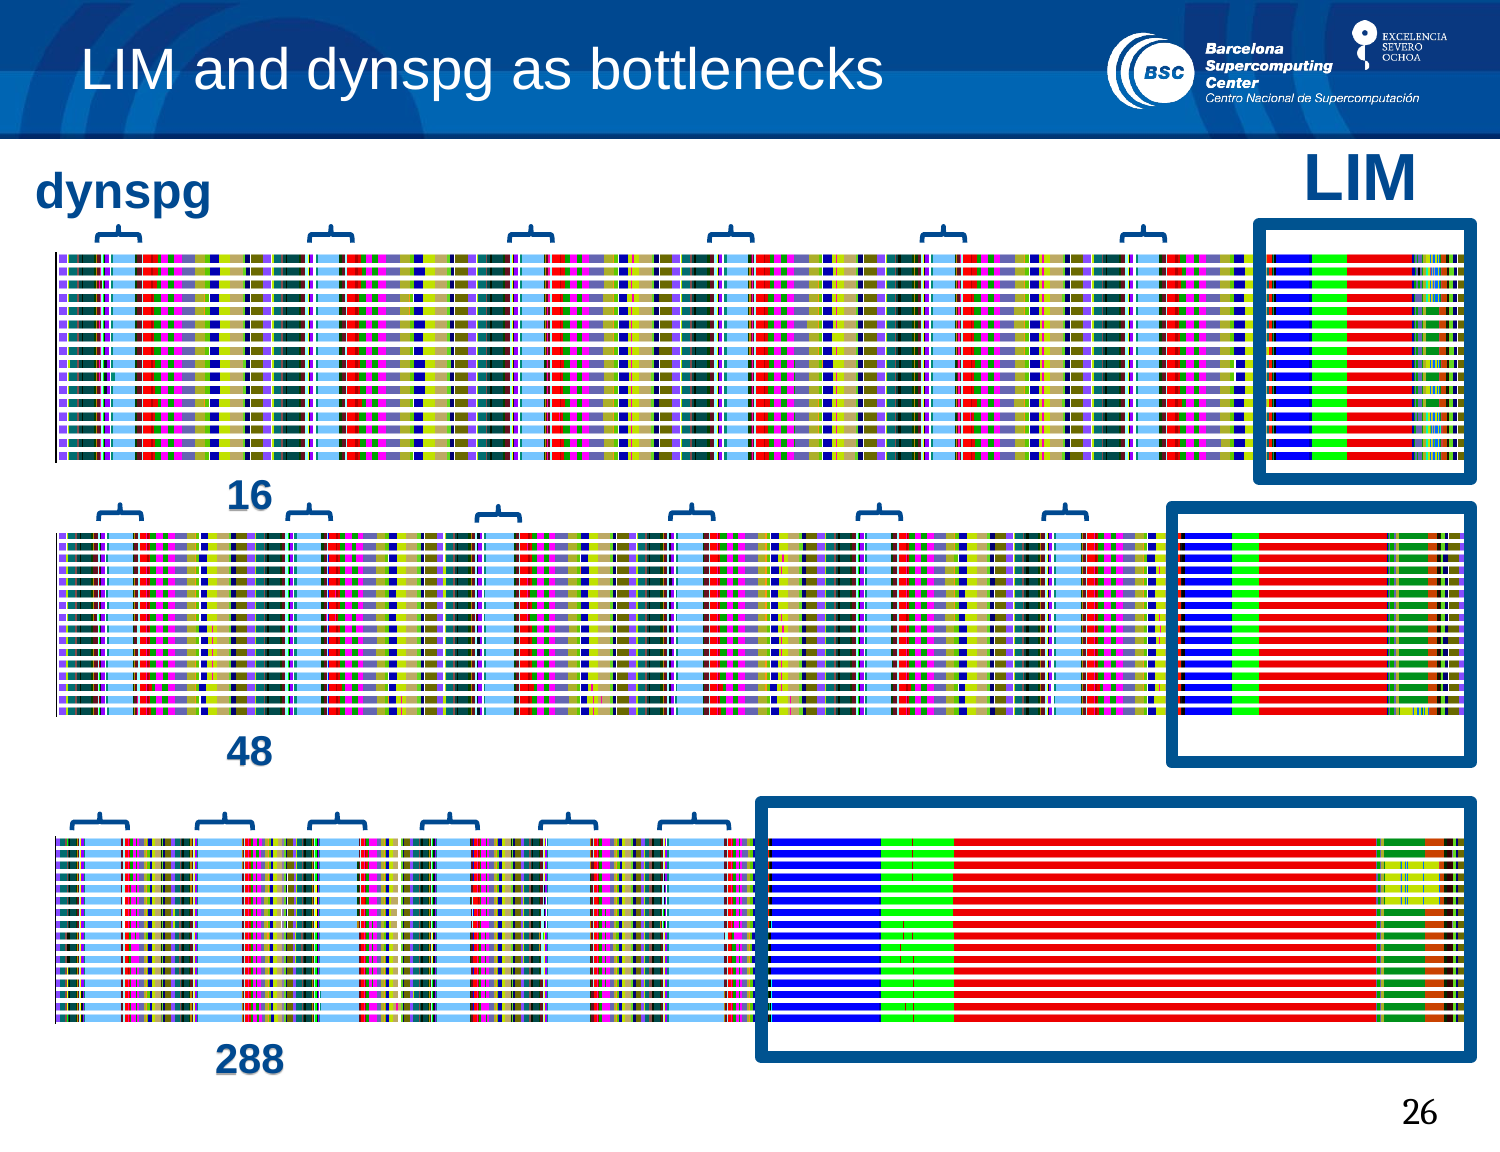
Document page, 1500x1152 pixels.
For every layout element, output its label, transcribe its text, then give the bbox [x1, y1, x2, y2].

text_box 16 [211, 460, 289, 528]
text_box dynspg [0, 150, 275, 250]
text_box 288 [199, 1024, 300, 1092]
picture [0, 0, 1500, 139]
text_box 48 [211, 715, 289, 784]
title LIM and dynspg as bottlenecks [65, 23, 1081, 138]
picture [52, 834, 755, 1024]
picture [1266, 250, 1464, 463]
text_box LIM [1209, 125, 1500, 225]
picture [1178, 533, 1464, 717]
picture [52, 533, 1166, 717]
picture [768, 834, 1464, 1024]
picture [52, 250, 1253, 463]
